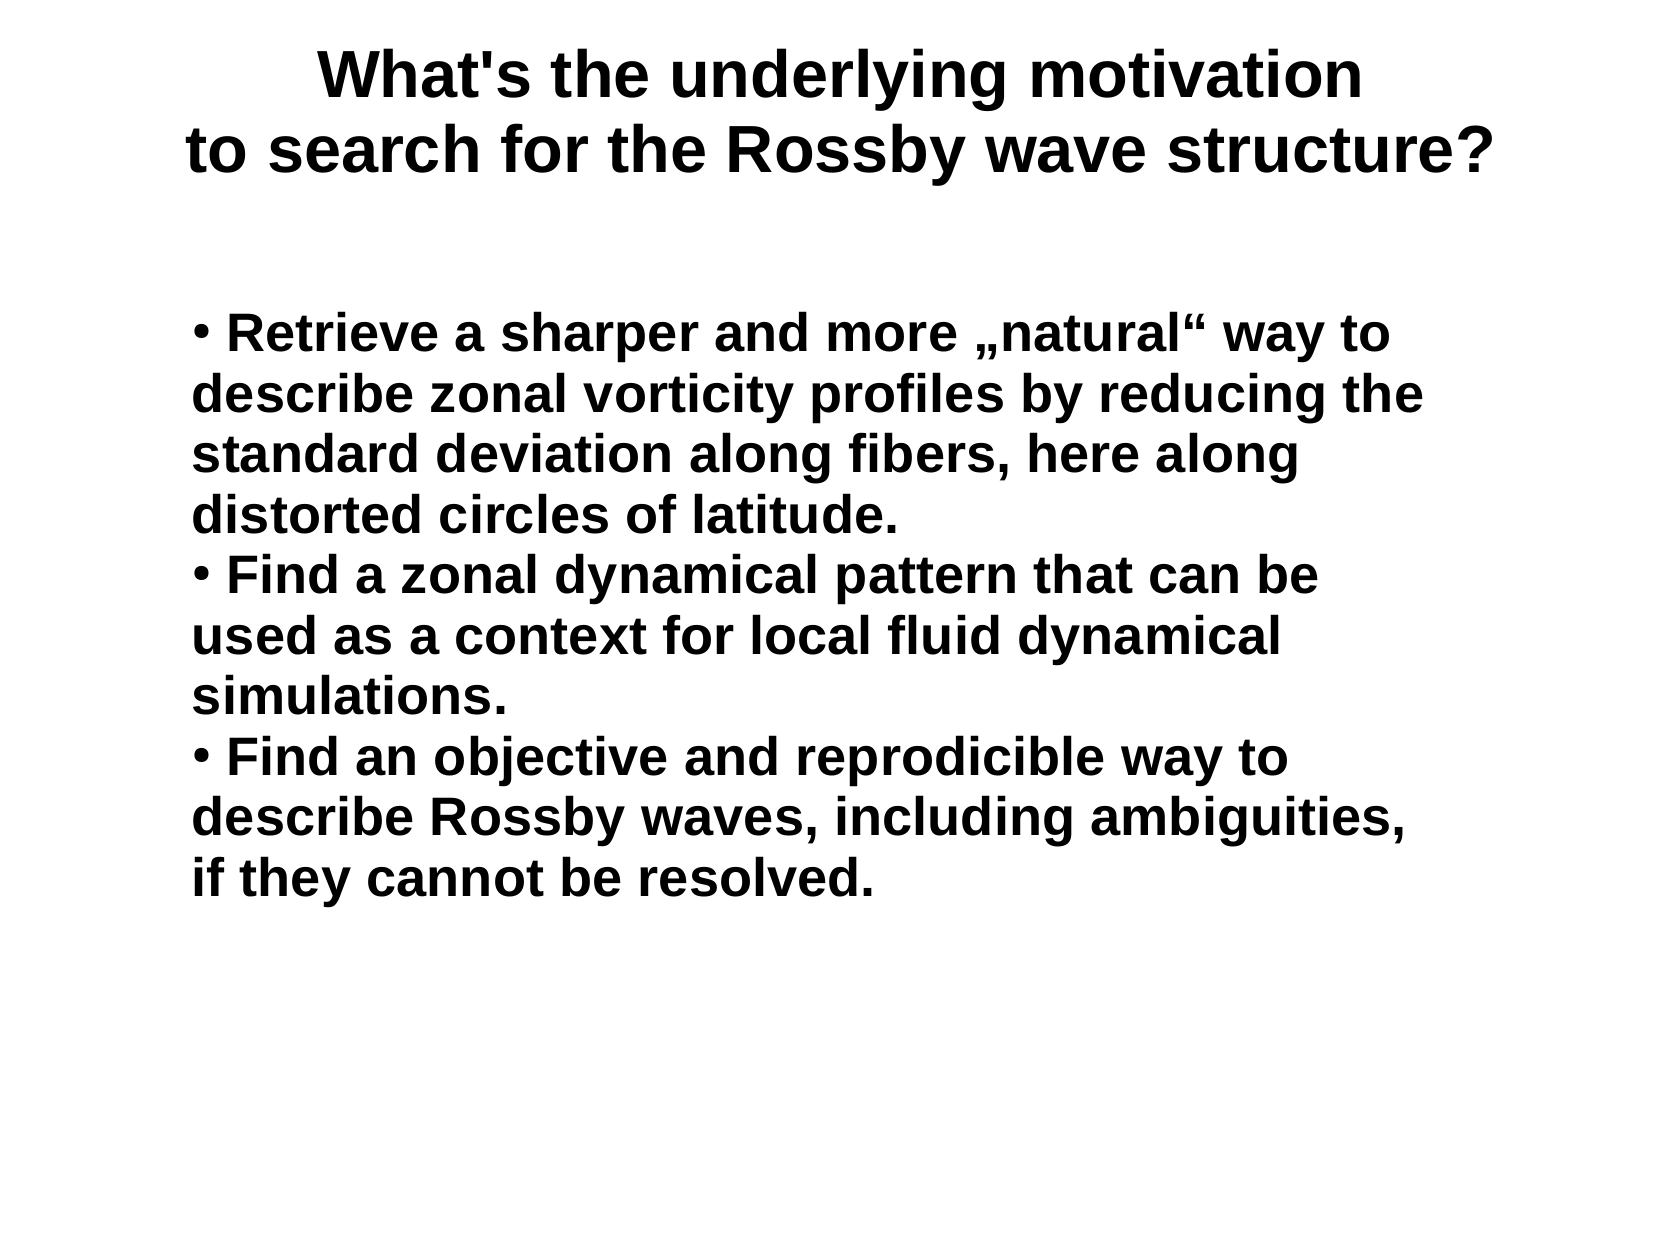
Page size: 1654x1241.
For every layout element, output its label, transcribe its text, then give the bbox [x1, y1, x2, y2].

text_box What's the underlying motivation to search for the Rossby wave structure? [88, 29, 1595, 194]
text_box Retrieve a sharper and more „natural“ way to describe zonal vorticity profiles by reducing the standard deviation along fibers, here along distorted circles of latitude. Find a zonal dynamical pattern that can be used as a context for local fluid dynamical simulations. Find an objective and reprodicible way to describe Rossby waves, including ambiguities, if they cannot be resolved. [177, 295, 1447, 931]
